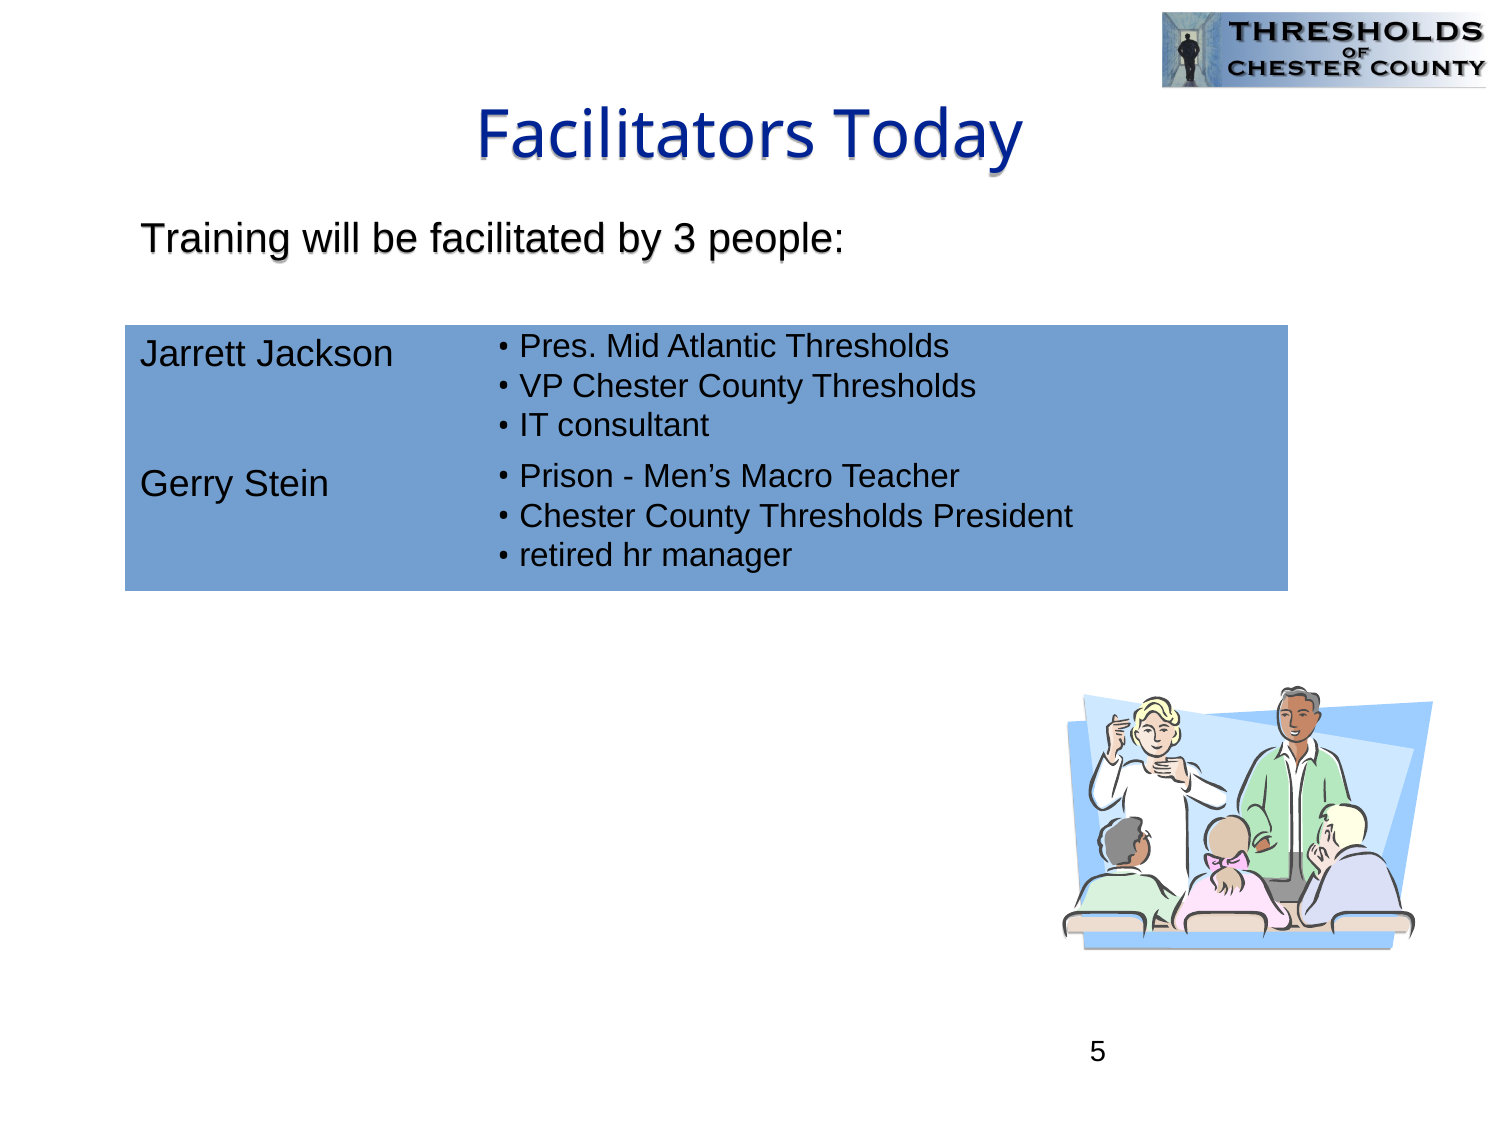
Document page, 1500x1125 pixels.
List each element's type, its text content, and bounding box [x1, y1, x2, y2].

table_header Pres. Mid Atlantic Thresholds VP Chester County Thresholds IT consultant [483, 325, 1288, 455]
list Training will be facilitated by 3 people: [125, 212, 963, 288]
title Facilitators Today [212, 37, 1288, 225]
table_header Jarrett Jackson [125, 325, 483, 455]
table_cell Prison - Men’s Macro Teacher Chester County Thresholds President retired hr manager [483, 455, 1288, 591]
table_cell Gerry Stein [125, 455, 483, 591]
picture [1062, 685, 1433, 948]
text_box 5 [1074, 1025, 1388, 1101]
